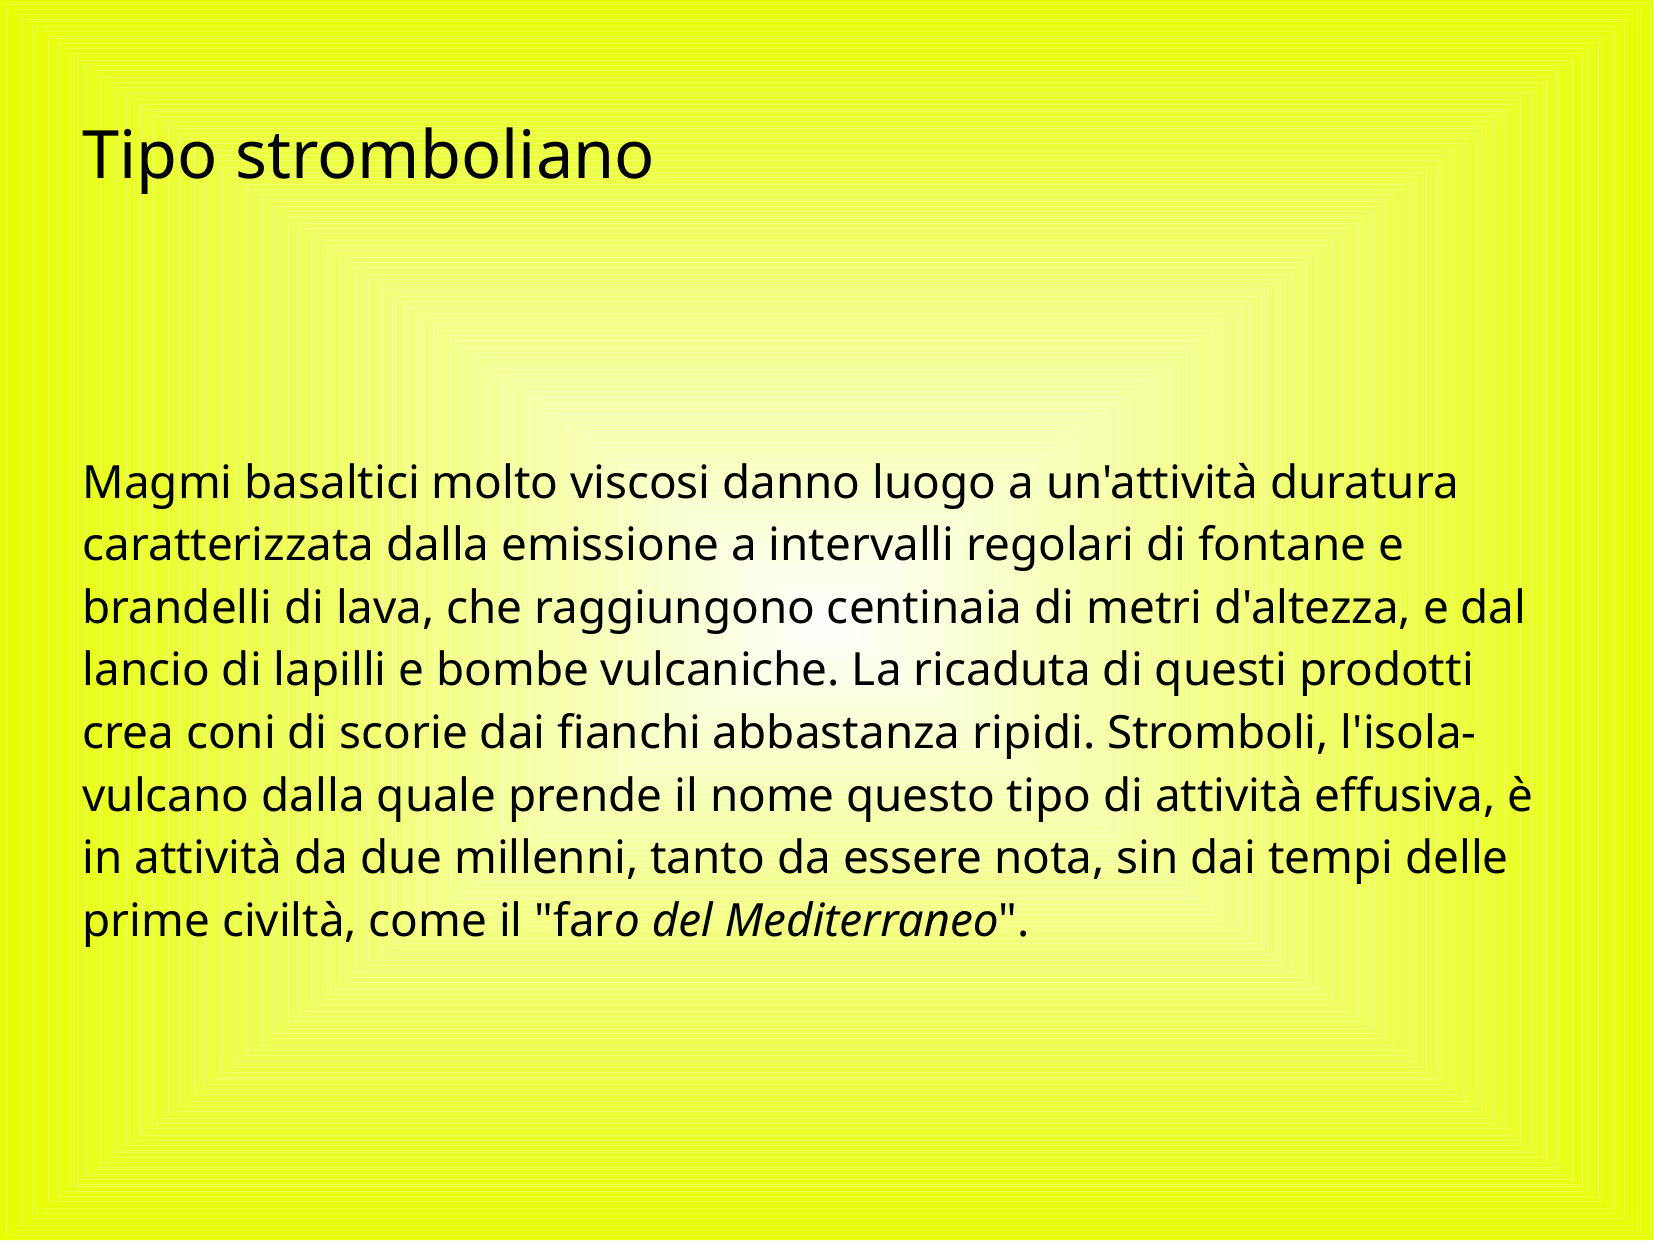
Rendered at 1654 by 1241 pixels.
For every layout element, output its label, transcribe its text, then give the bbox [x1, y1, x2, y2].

subtitle Magmi basaltici molto viscosi danno luogo a un'attività duratura caratterizzata dalla emissione a intervalli regolari di fontane e brandelli di lava, che raggiungono centinaia di metri d'altezza, e dal lancio di lapilli e bombe vulcaniche. La ricaduta di questi prodotti crea coni di scorie dai fianchi abbastanza ripidi. Stromboli, l'isola-vulcano dalla quale prende il nome questo tipo di attività effusiva, è in attività da due millenni, tanto da essere nota, sin dai tempi delle prime civiltà, come il "faro del Mediterraneo". [82, 297, 1571, 1102]
title Tipo stromboliano [82, 49, 1571, 257]
